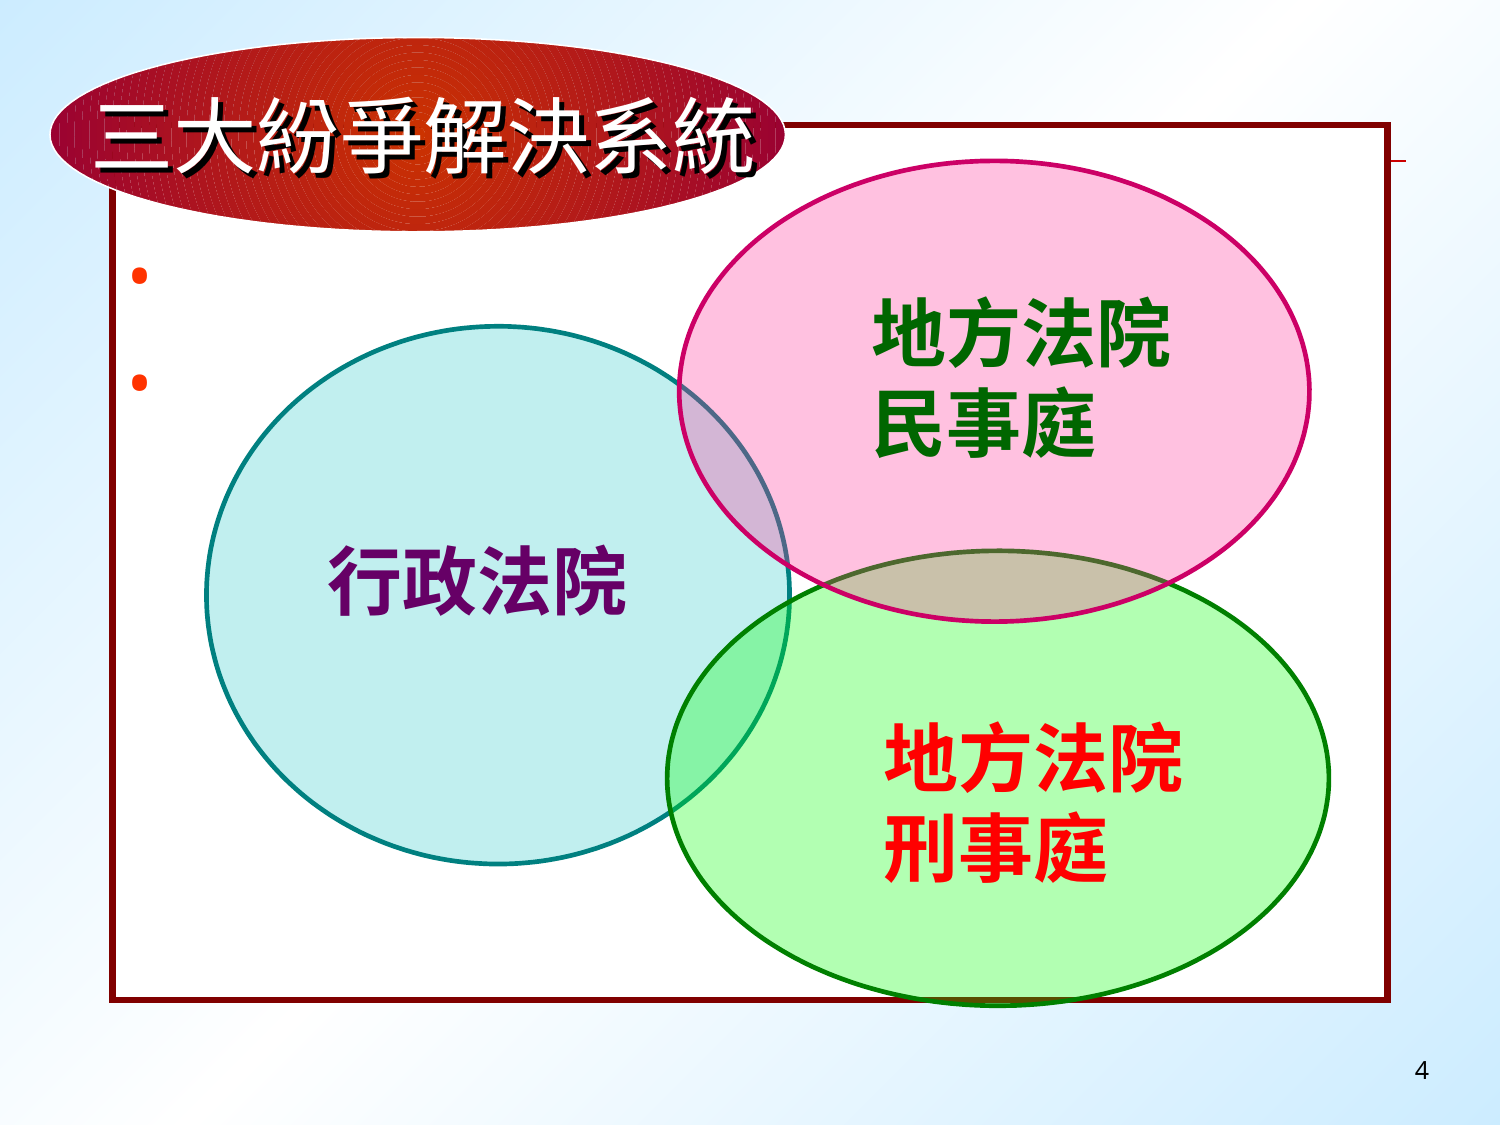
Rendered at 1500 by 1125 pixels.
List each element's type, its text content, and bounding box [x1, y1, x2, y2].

text_box 三大紛爭解決系統 [49, 37, 786, 232]
text_box 地方法院民事庭 [856, 278, 1227, 475]
text_box 行政法院 [312, 527, 651, 633]
text_box 三大紛爭解決系統 [725, 118, 740, 130]
text_box 地方法院刑事庭 [868, 704, 1205, 900]
text_box [116, 128, 1384, 1006]
